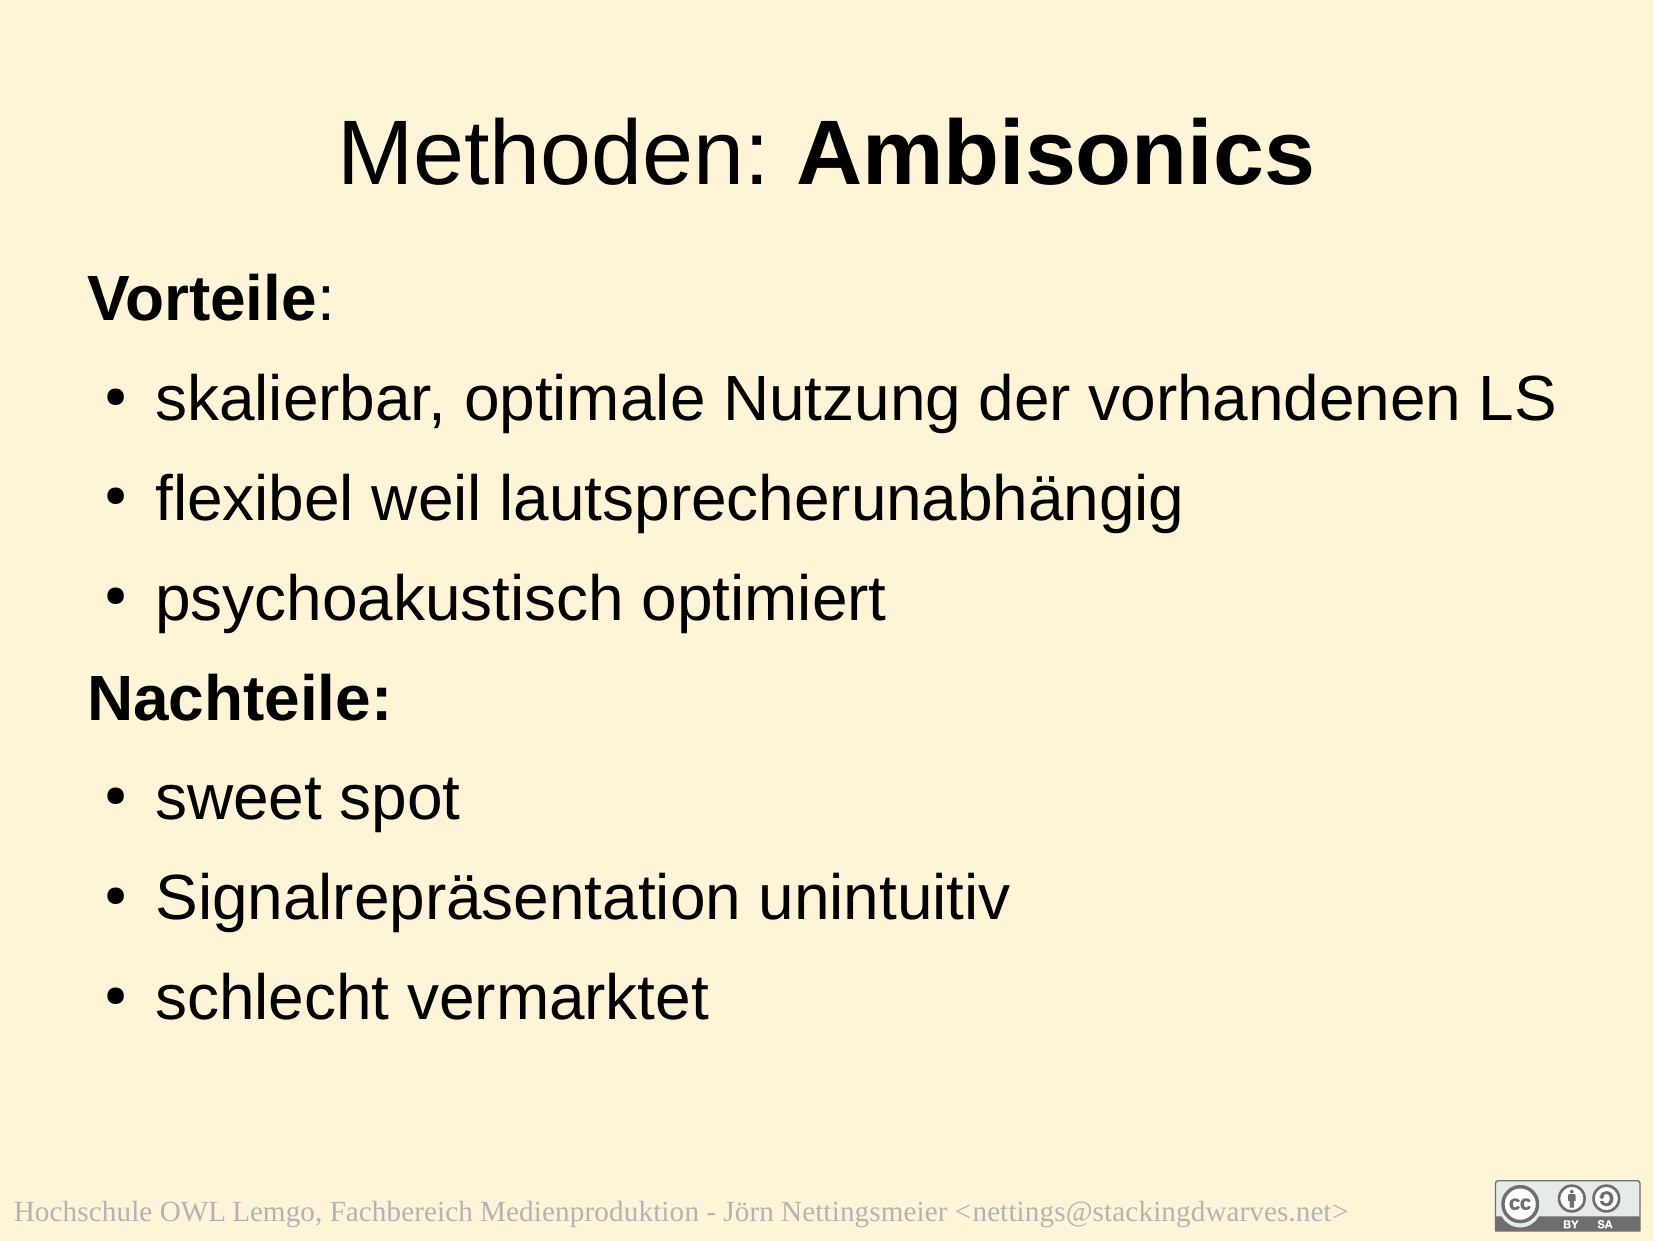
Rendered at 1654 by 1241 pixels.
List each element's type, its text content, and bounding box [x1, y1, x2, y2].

list Vorteile: skalierbar, optimale Nutzung der vorhandenen LS flexibel weil lautsprecherunabhängig psychoakustisch optimiert Nachteile: sweet spot Signalrepräsentation unintuitiv schlecht vermarktet [87, 262, 1576, 1082]
title Methoden: Ambisonics [82, 49, 1571, 257]
